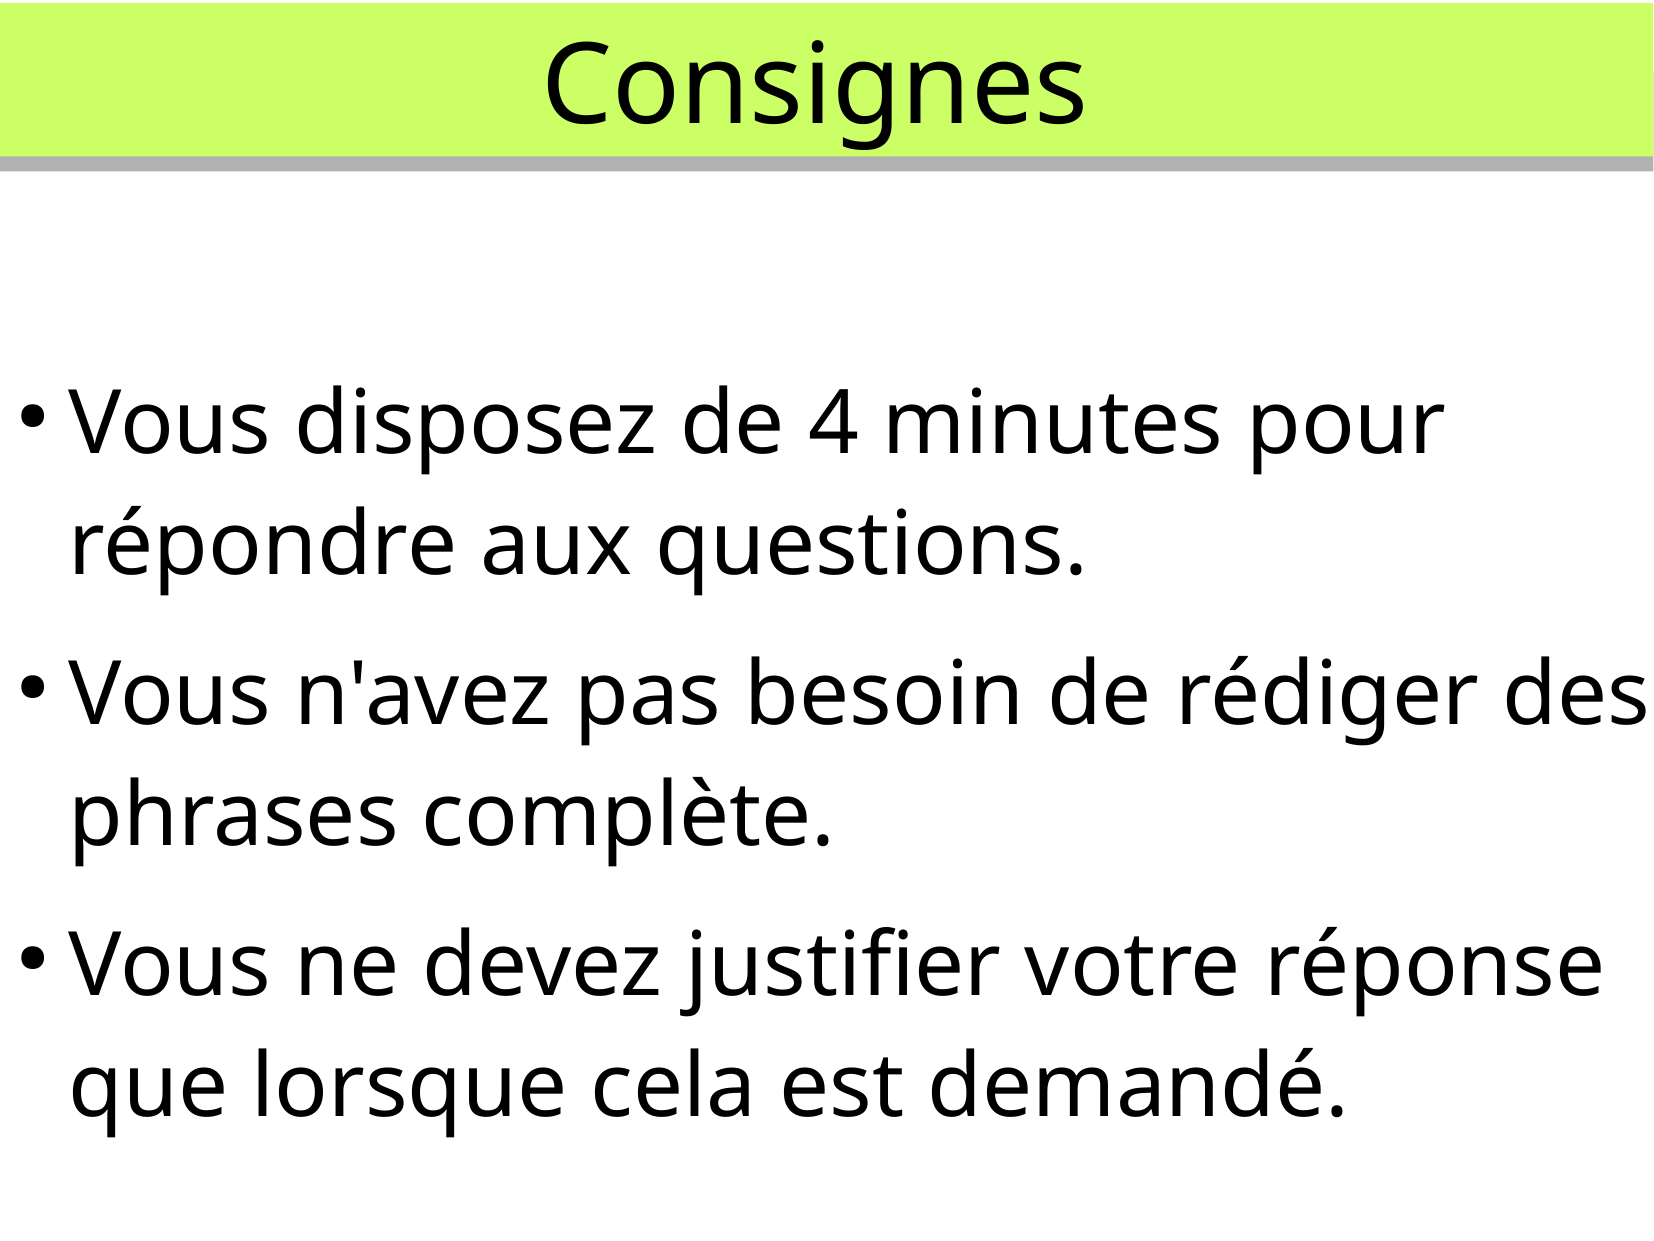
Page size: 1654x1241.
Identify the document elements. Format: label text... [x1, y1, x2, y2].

text_box [0, 157, 1654, 172]
title Consignes [0, 9, 1654, 151]
list Vous disposez de 4 minutes pour répondre aux questions. Vous n'avez pas besoin de rédiger des phrases complète. Vous ne devez justifier votre réponse que lorsque cela est demandé. [0, 230, 1654, 1241]
